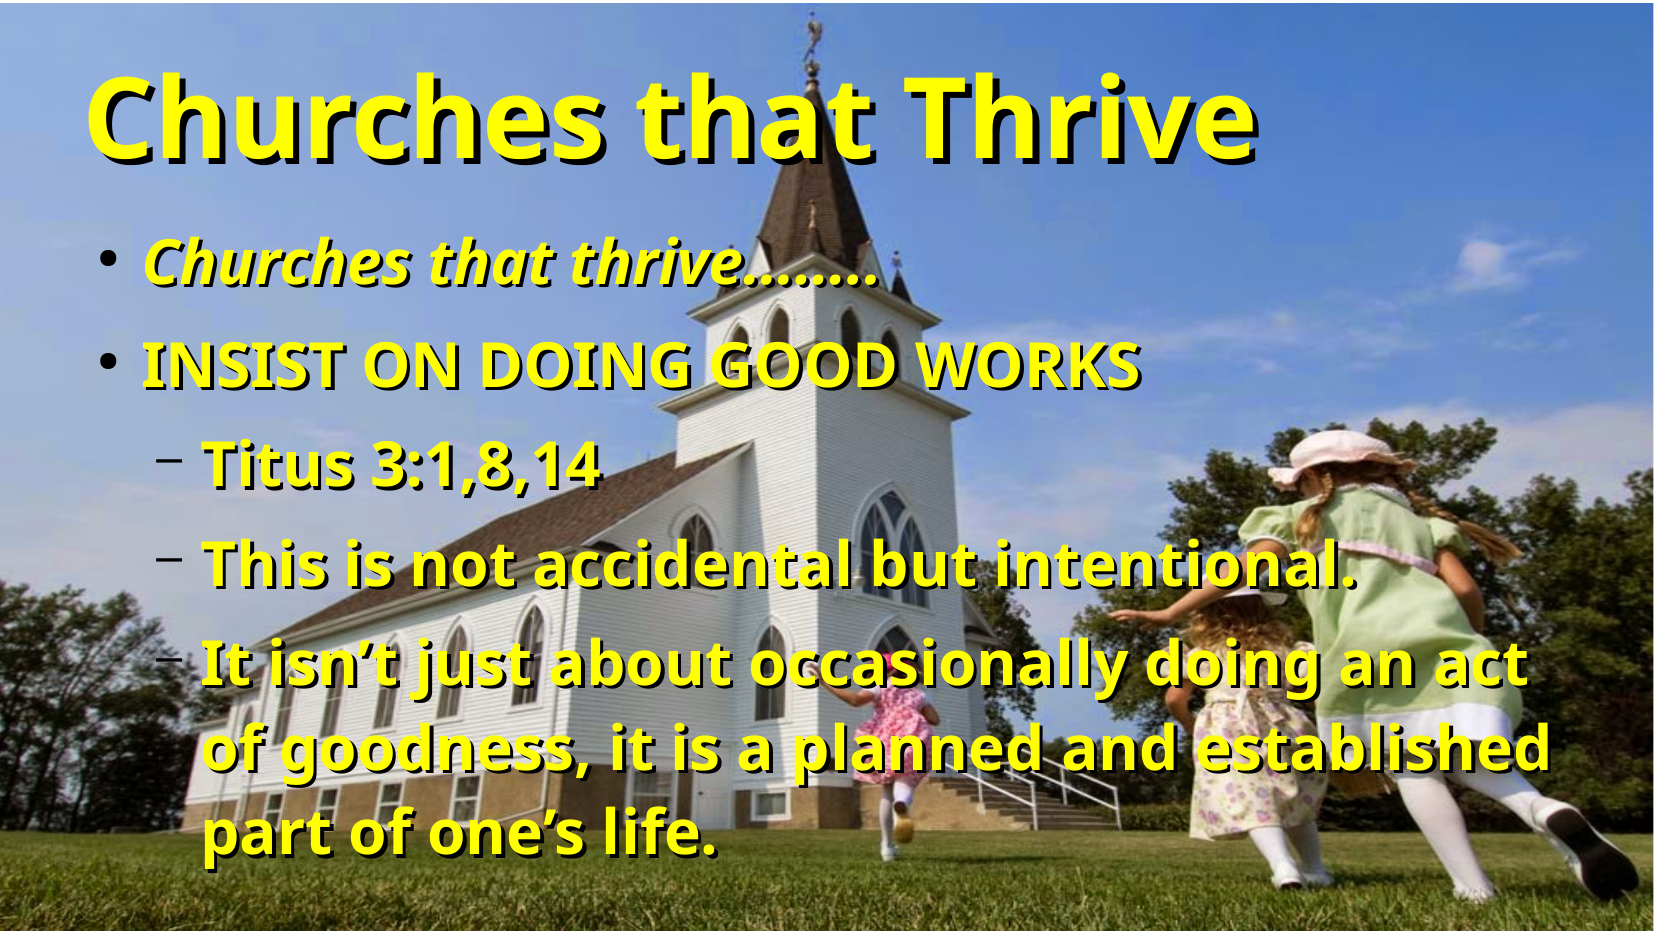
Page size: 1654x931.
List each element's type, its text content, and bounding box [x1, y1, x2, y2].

title Churches that Thrive [82, 37, 1571, 193]
list Churches that thrive…….. INSIST ON DOING GOOD WORKS Titus 3:1,8,14 This is not accidental but intentional. It isn’t just about occasionally doing an act of goodness, it is a planned and established part of one’s life. [82, 217, 1571, 886]
picture [0, 3, 1654, 931]
